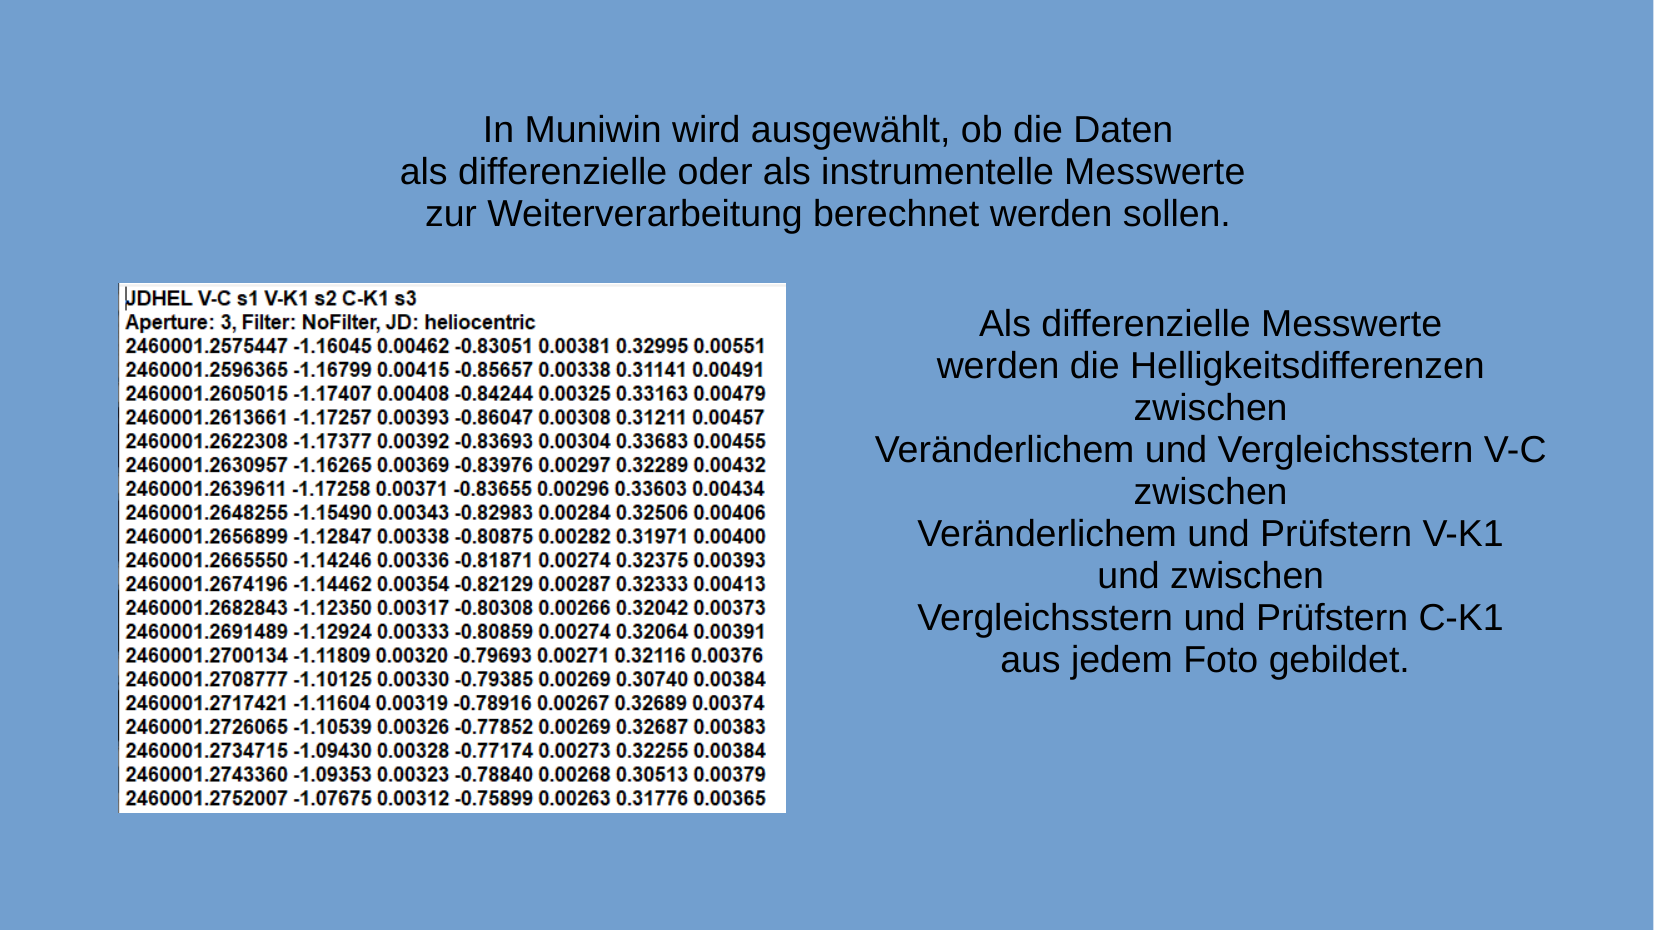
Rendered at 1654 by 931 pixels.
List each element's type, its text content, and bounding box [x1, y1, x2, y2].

text_box In Muniwin wird ausgewählt, ob die Daten als differenzielle oder als instrumentelle Messwerte zur Weiterverarbeitung berechnet werden sollen. [32, 59, 1625, 326]
picture [118, 283, 786, 813]
text_box Als differenzielle Messwerte werden die Helligkeitsdifferenzen zwischen Veränderlichem und Vergleichsstern V-C zwischen Veränderlichem und Prüfstern V-K1 und zwischen Vergleichsstern und Prüfstern C-K1 aus jedem Foto gebildet. [856, 295, 1565, 688]
